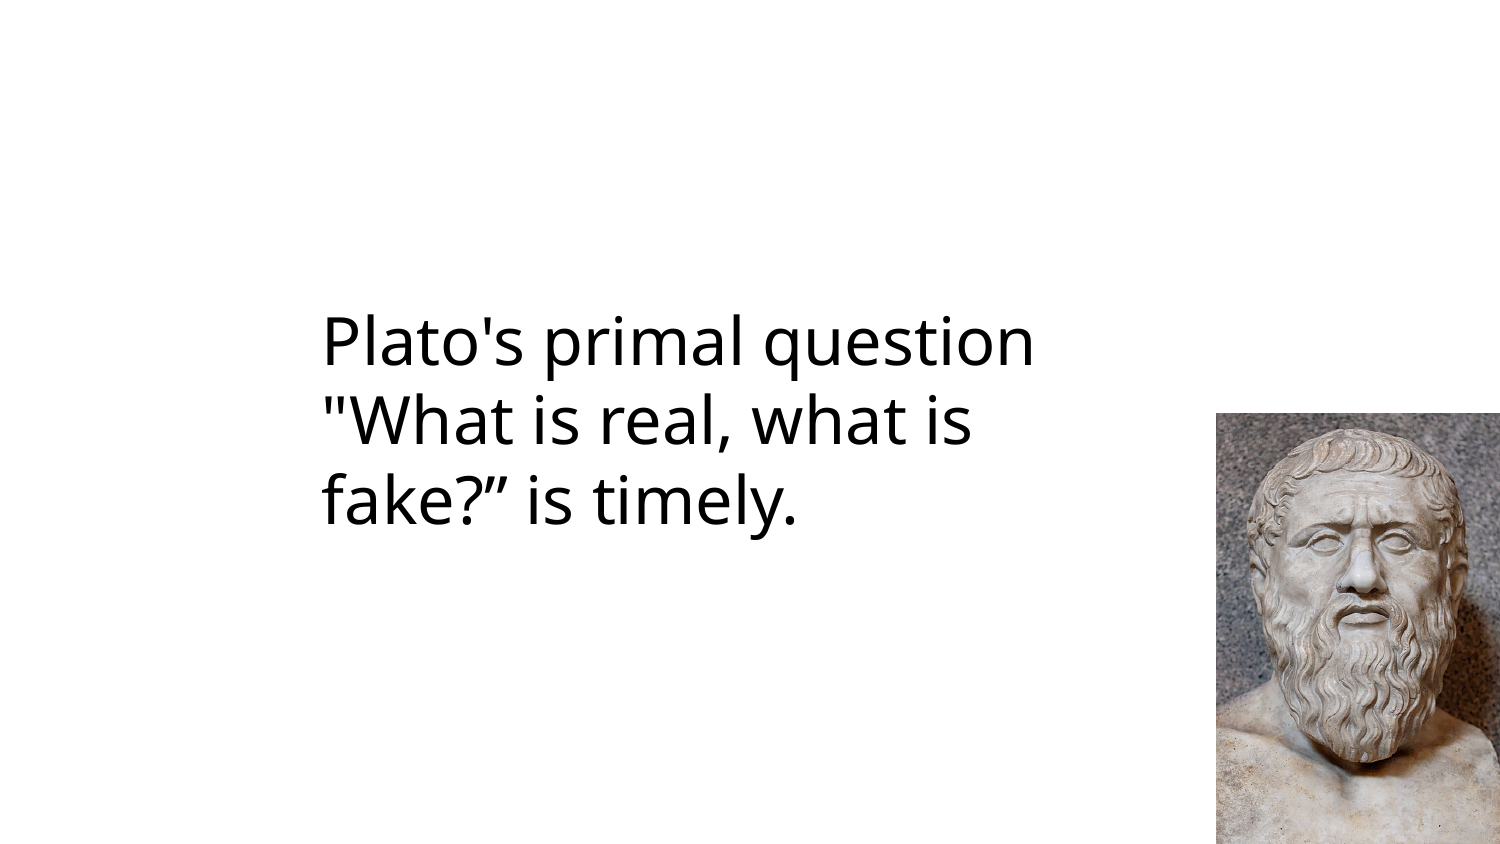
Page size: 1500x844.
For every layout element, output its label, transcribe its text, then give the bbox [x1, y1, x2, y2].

title Plato's primal question "What is real, what is fake?” is timely. [306, 290, 1194, 554]
picture [1216, 413, 1500, 844]
